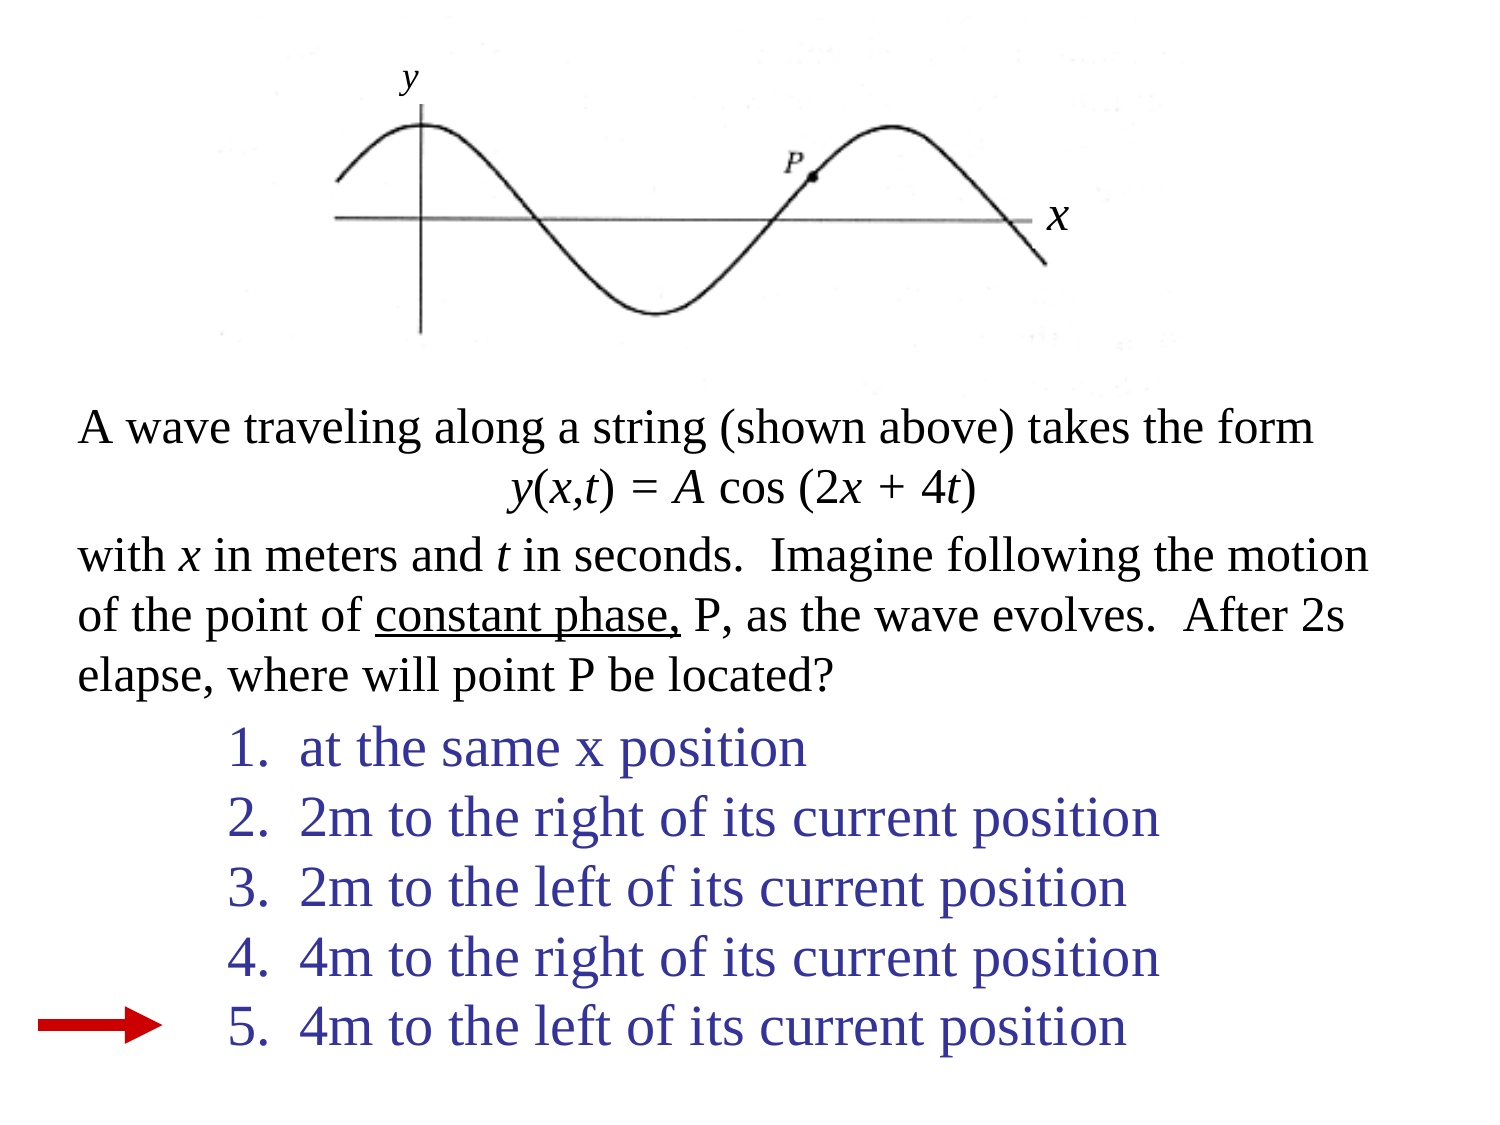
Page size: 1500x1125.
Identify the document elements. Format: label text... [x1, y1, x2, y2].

text_box 1. at the same x position 2. 2m to the right of its current position 3. 2m to the left of its current position 4. 4m to the right of its current position 5. 4m to the left of its current position [212, 699, 1251, 1066]
text_box y [387, 43, 451, 104]
picture [212, 16, 1201, 400]
text_box A wave traveling along a string (shown above) takes the form y(x,t) = A cos (2x + 4t) with x in meters and t in seconds. Imagine following the motion of the point of constant phase, P, as the wave evolves. After 2s elapse, where will point P be located? [62, 385, 1426, 710]
text_box x [1032, 172, 1085, 249]
